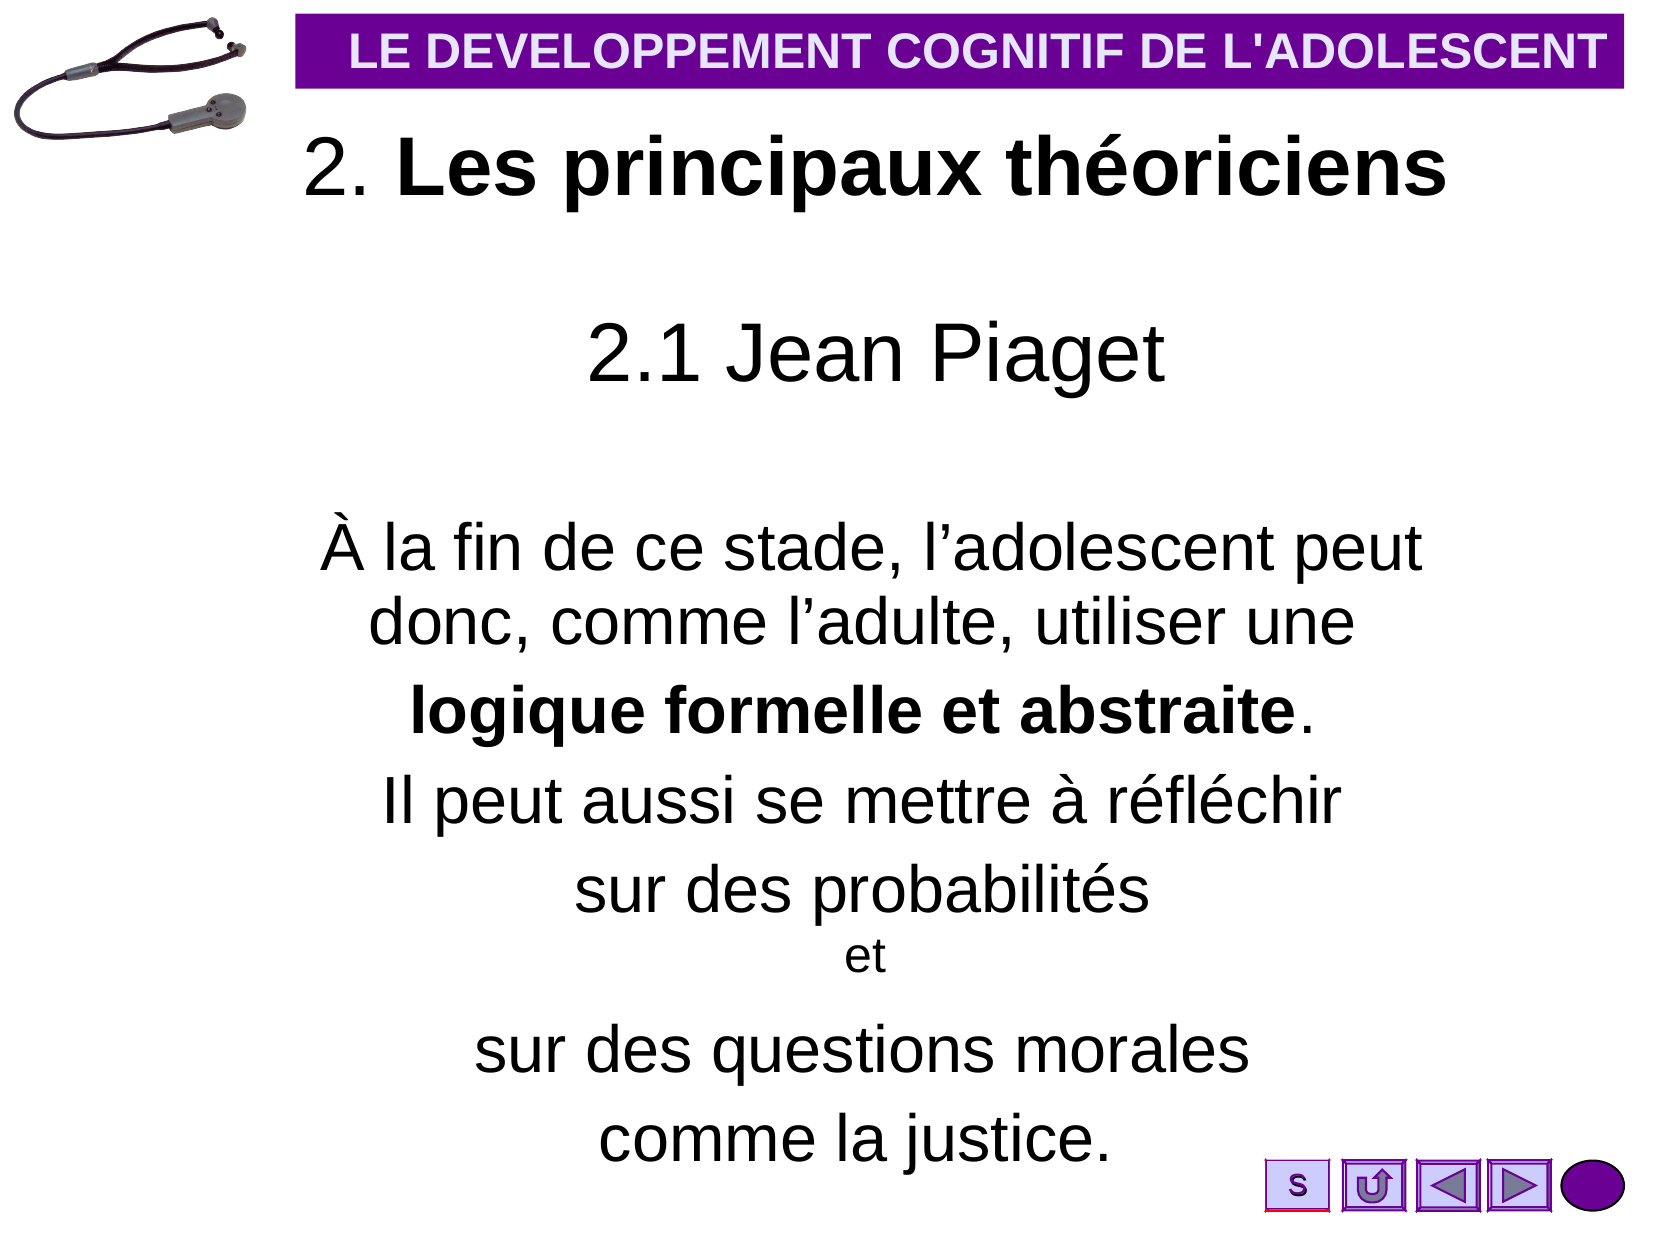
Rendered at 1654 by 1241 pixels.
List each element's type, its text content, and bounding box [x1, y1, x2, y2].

list À la fin de ce stade, l’adolescent peut donc, comme l’adulte, utiliser une logique formelle et abstraite. Il peut aussi se mettre à réfléchir sur des probabilités et sur des questions morales comme la justice. [206, 501, 1482, 1184]
text_box LE DEVELOPPEMENT COGNITIF DE L'ADOLESCENT [295, 13, 1625, 89]
text_box [1561, 1160, 1625, 1211]
picture [8, 8, 260, 153]
text_box 2. Les principaux théoriciens 2.1 Jean Piaget [287, 112, 1466, 407]
